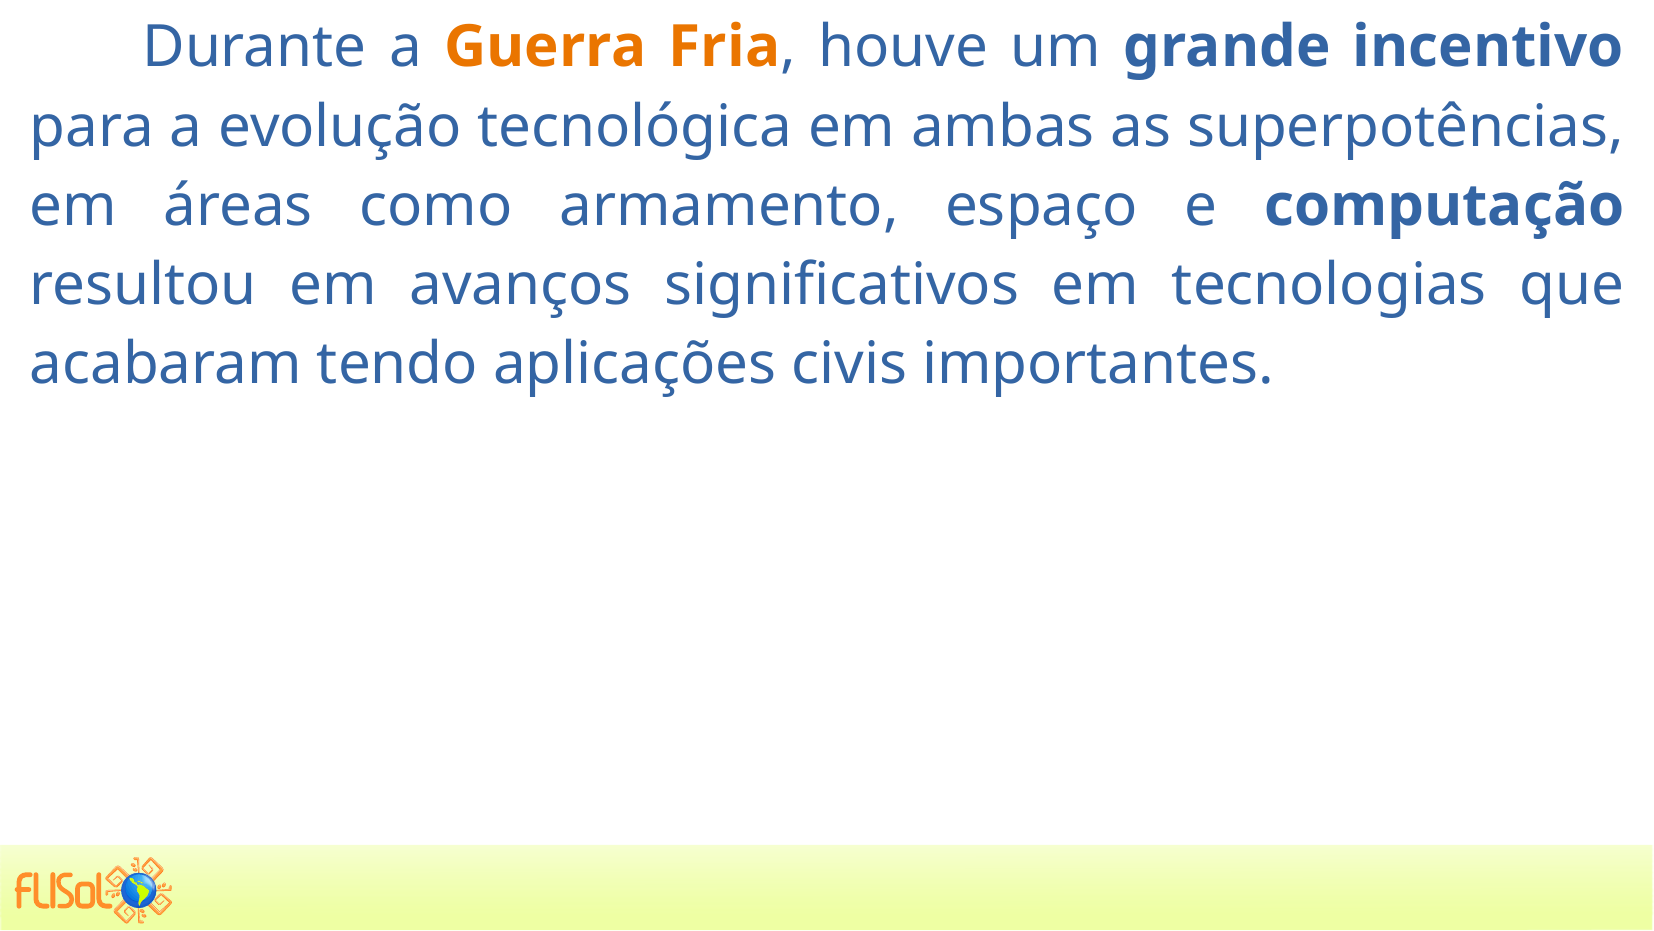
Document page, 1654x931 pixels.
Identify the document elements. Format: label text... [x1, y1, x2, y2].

text_box [0, 844, 1654, 931]
subtitle Durante a Guerra Fria, houve um grande incentivo para a evolução tecnológica em ambas as superpotências, em áreas como armamento, espaço e computação resultou em avanços significativos em tecnologias que acabaram tendo aplicações civis importantes. [29, 0, 1625, 473]
